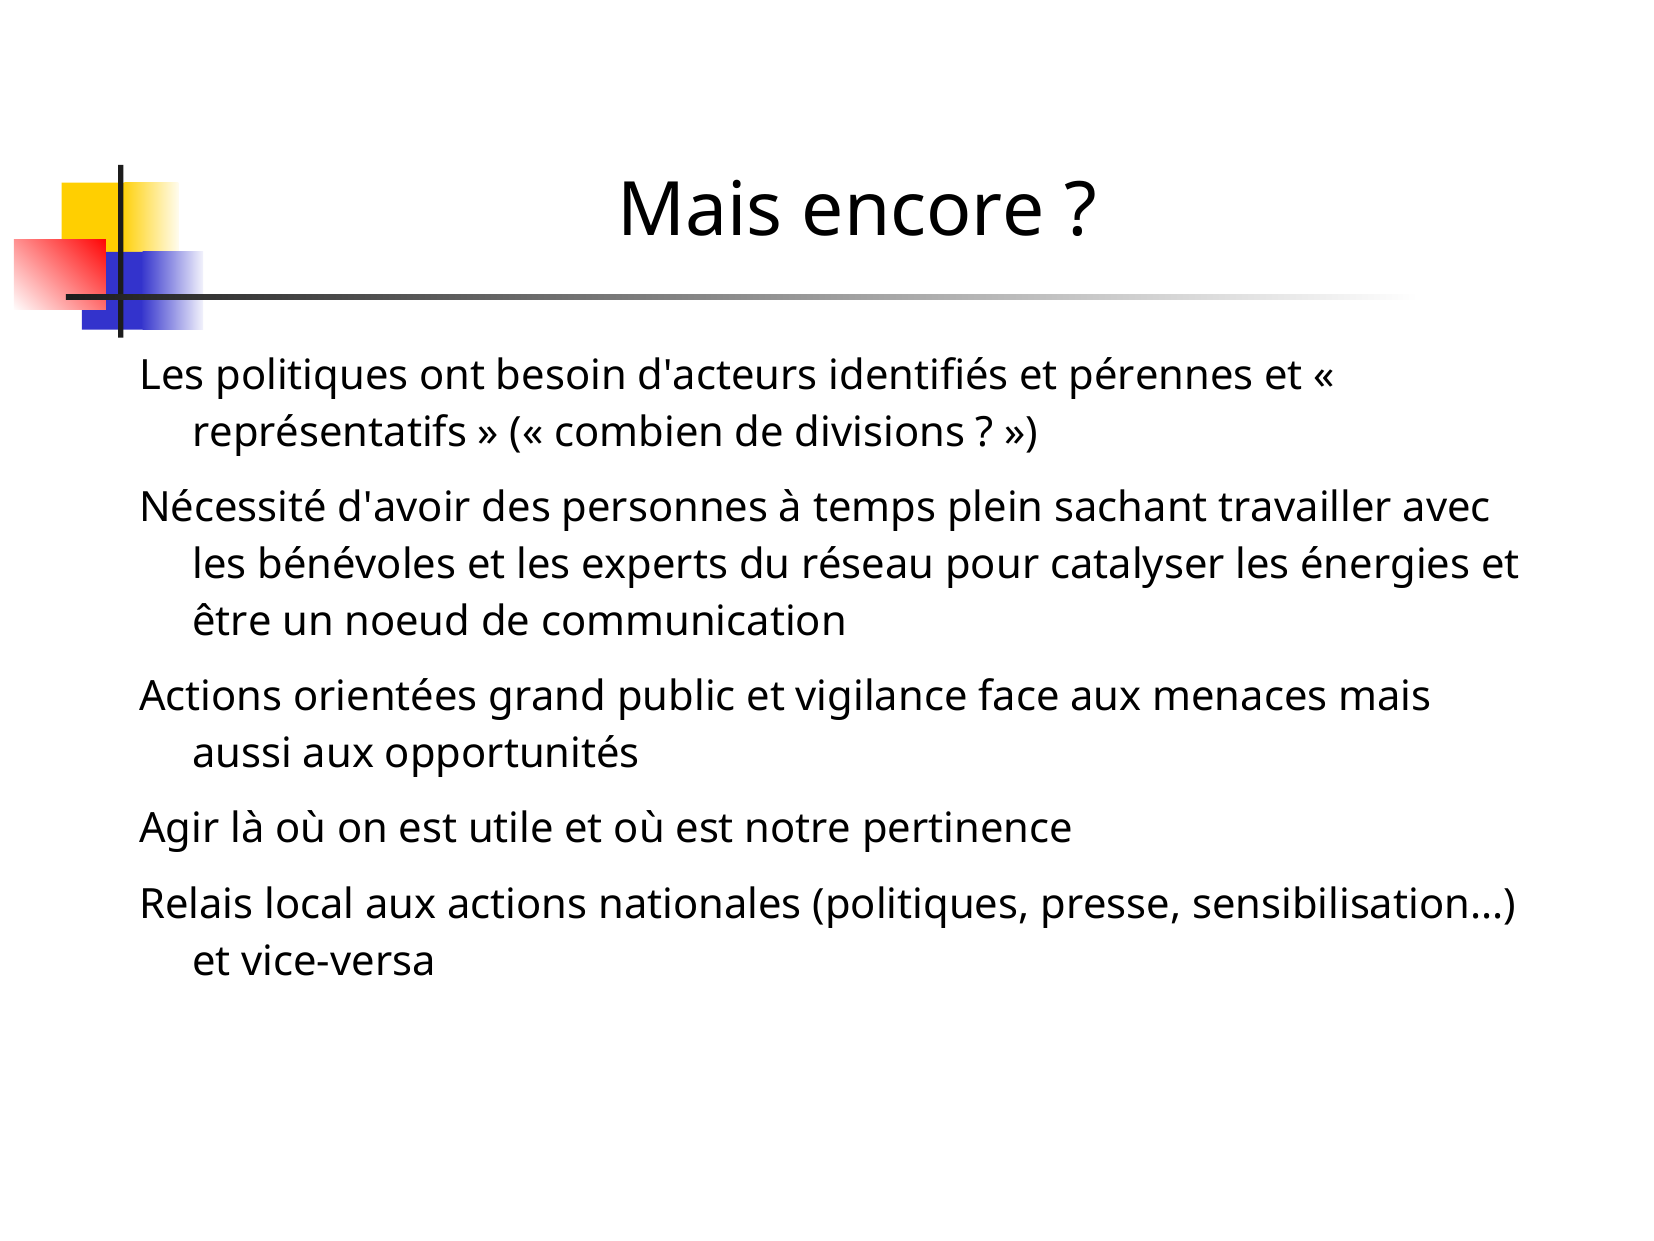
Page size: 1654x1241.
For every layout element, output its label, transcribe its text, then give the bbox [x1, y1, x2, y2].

list Les politiques ont besoin d'acteurs identifiés et pérennes et « représentatifs » (« combien de divisions ? ») Nécessité d'avoir des personnes à temps plein sachant travailler avec les bénévoles et les experts du réseau pour catalyser les énergies et être un noeud de communication Actions orientées grand public et vigilance face aux menaces mais aussi aux opportunités Agir là où on est utile et où est notre pertinence Relais local aux actions nationales (politiques, presse, sensibilisation...) et vice-versa [121, 344, 1534, 1112]
title Mais encore ? [121, 102, 1534, 311]
